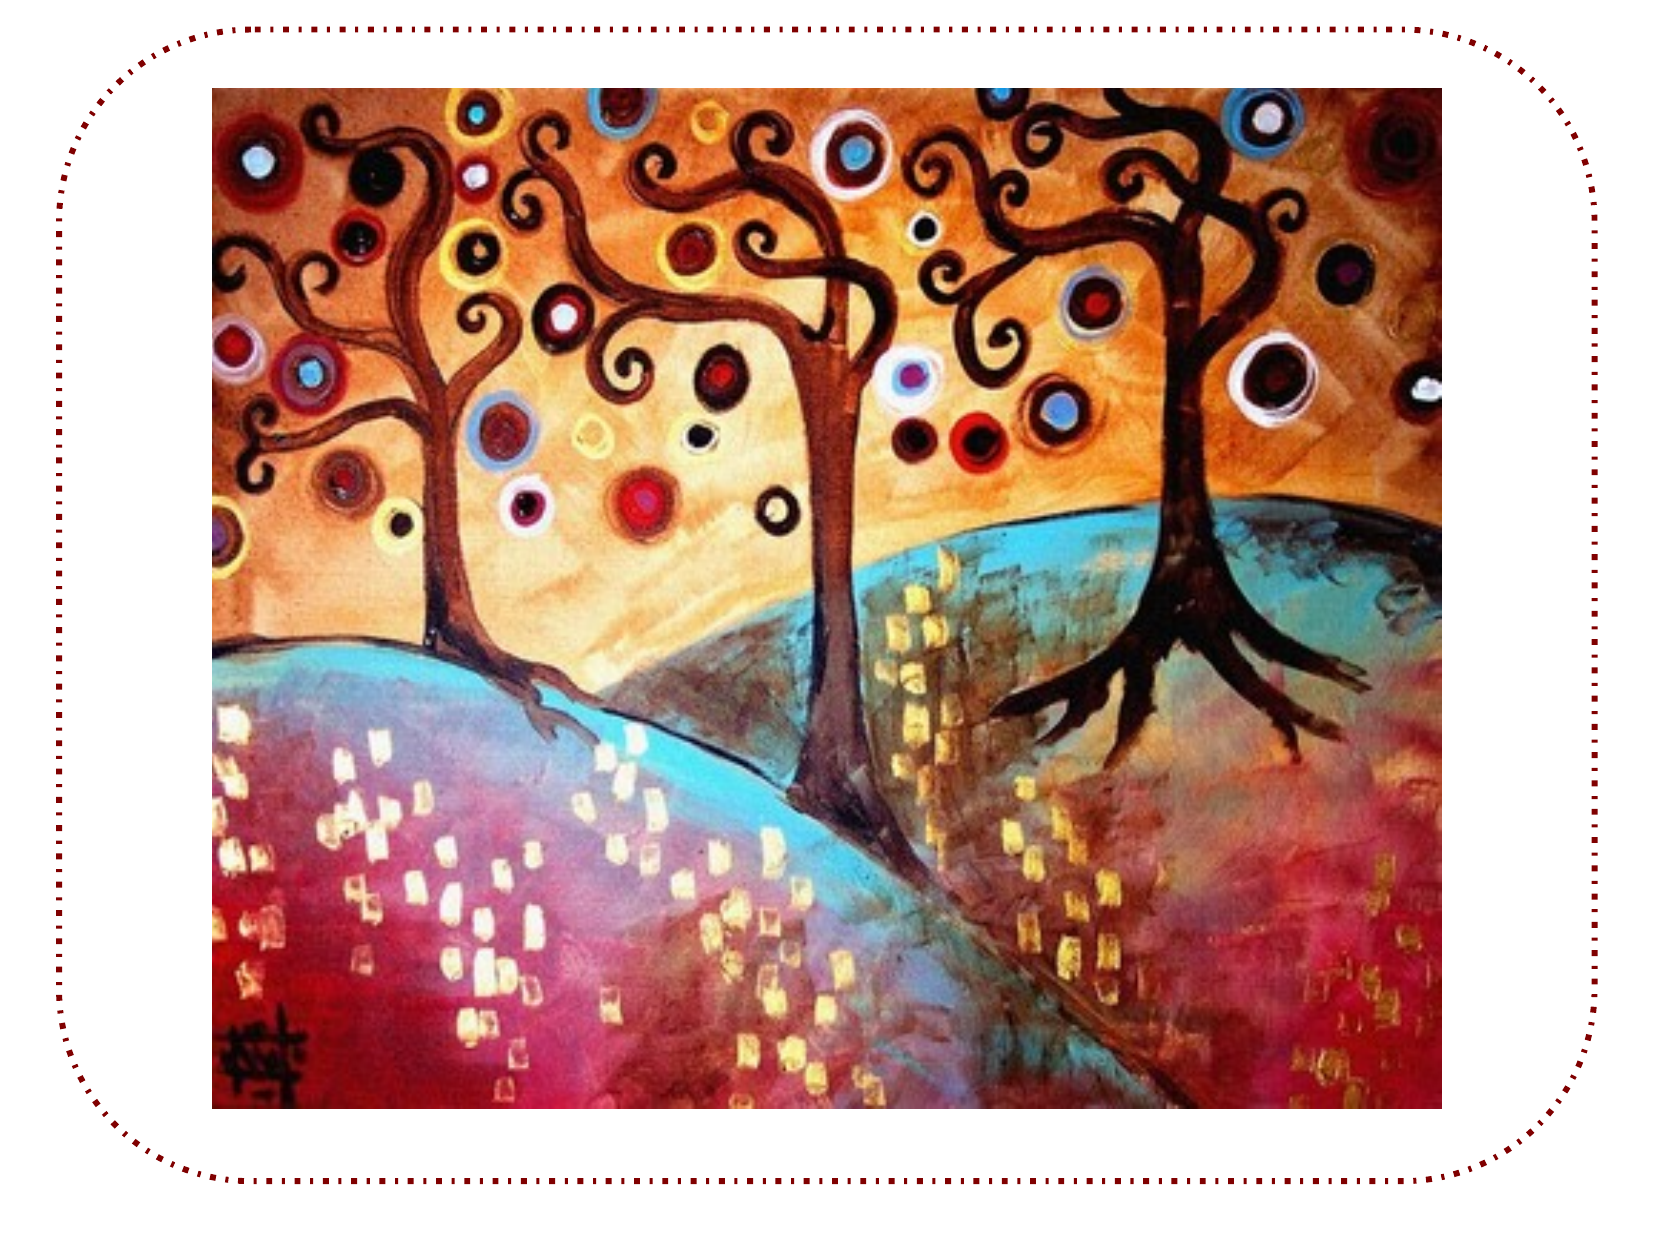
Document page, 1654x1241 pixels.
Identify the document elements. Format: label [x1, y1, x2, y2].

picture [212, 88, 1442, 1109]
